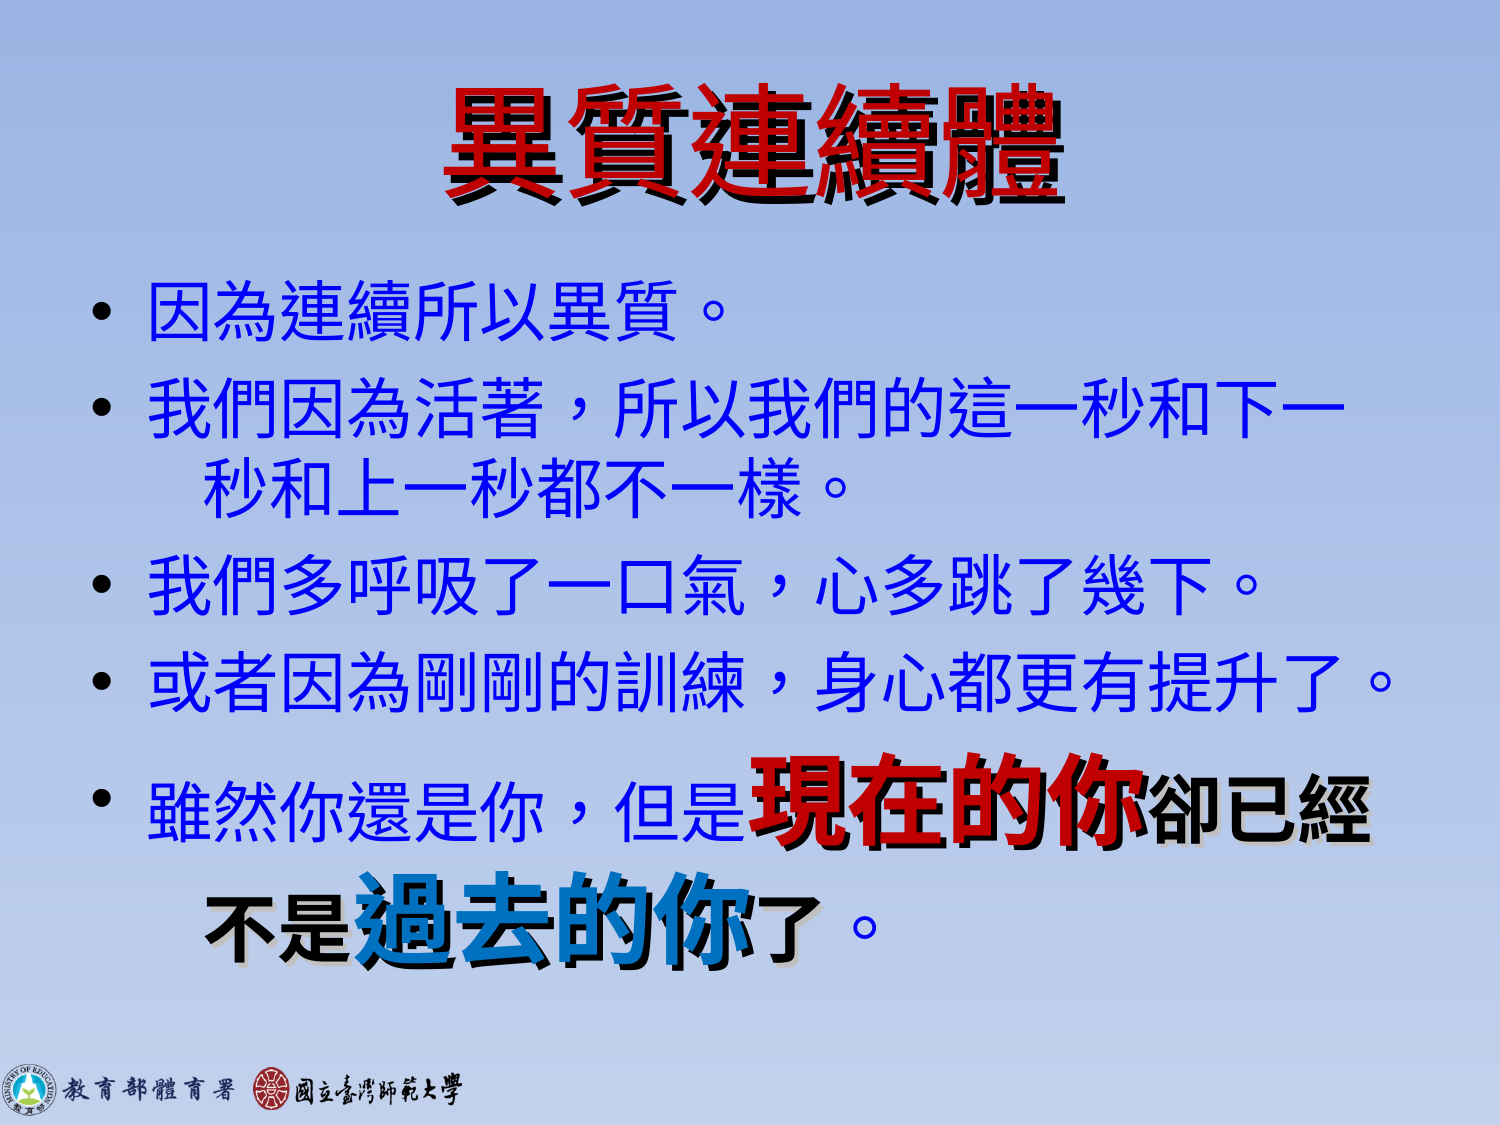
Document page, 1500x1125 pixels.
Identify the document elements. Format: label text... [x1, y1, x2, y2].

title 異質連續體 [75, 45, 1426, 233]
list 因為連續所以異質。 我們因為活著，所以我們的這一秒和下一秒和上一秒都不一樣。 我們多呼吸了一口氣，心多跳了幾下。 或者因為剛剛的訓練，身心都更有提升了。 雖然你還是你，但是現在的你卻已經不是過去的你了。 [75, 262, 1426, 1005]
